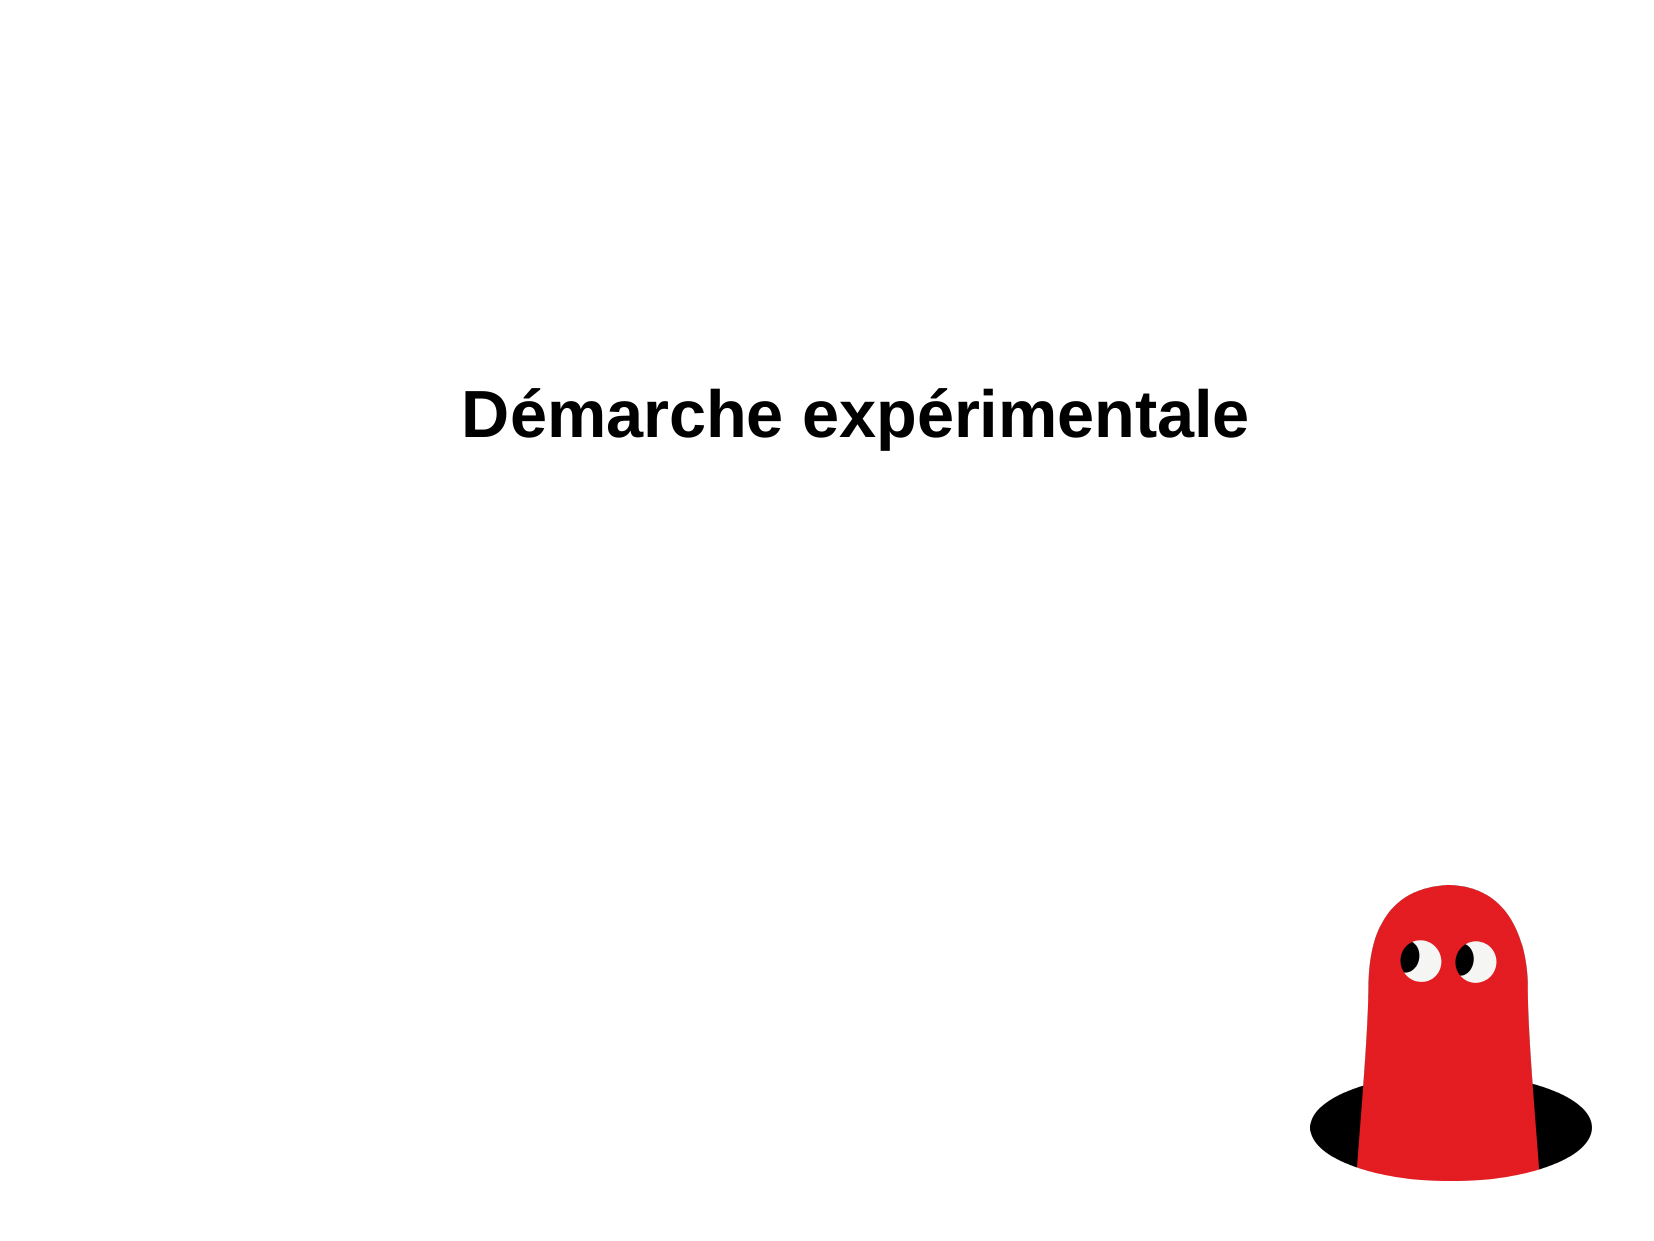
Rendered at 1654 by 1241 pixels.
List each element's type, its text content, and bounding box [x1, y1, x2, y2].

picture [1310, 885, 1592, 1182]
list Démarche expérimentale [94, 377, 1548, 721]
